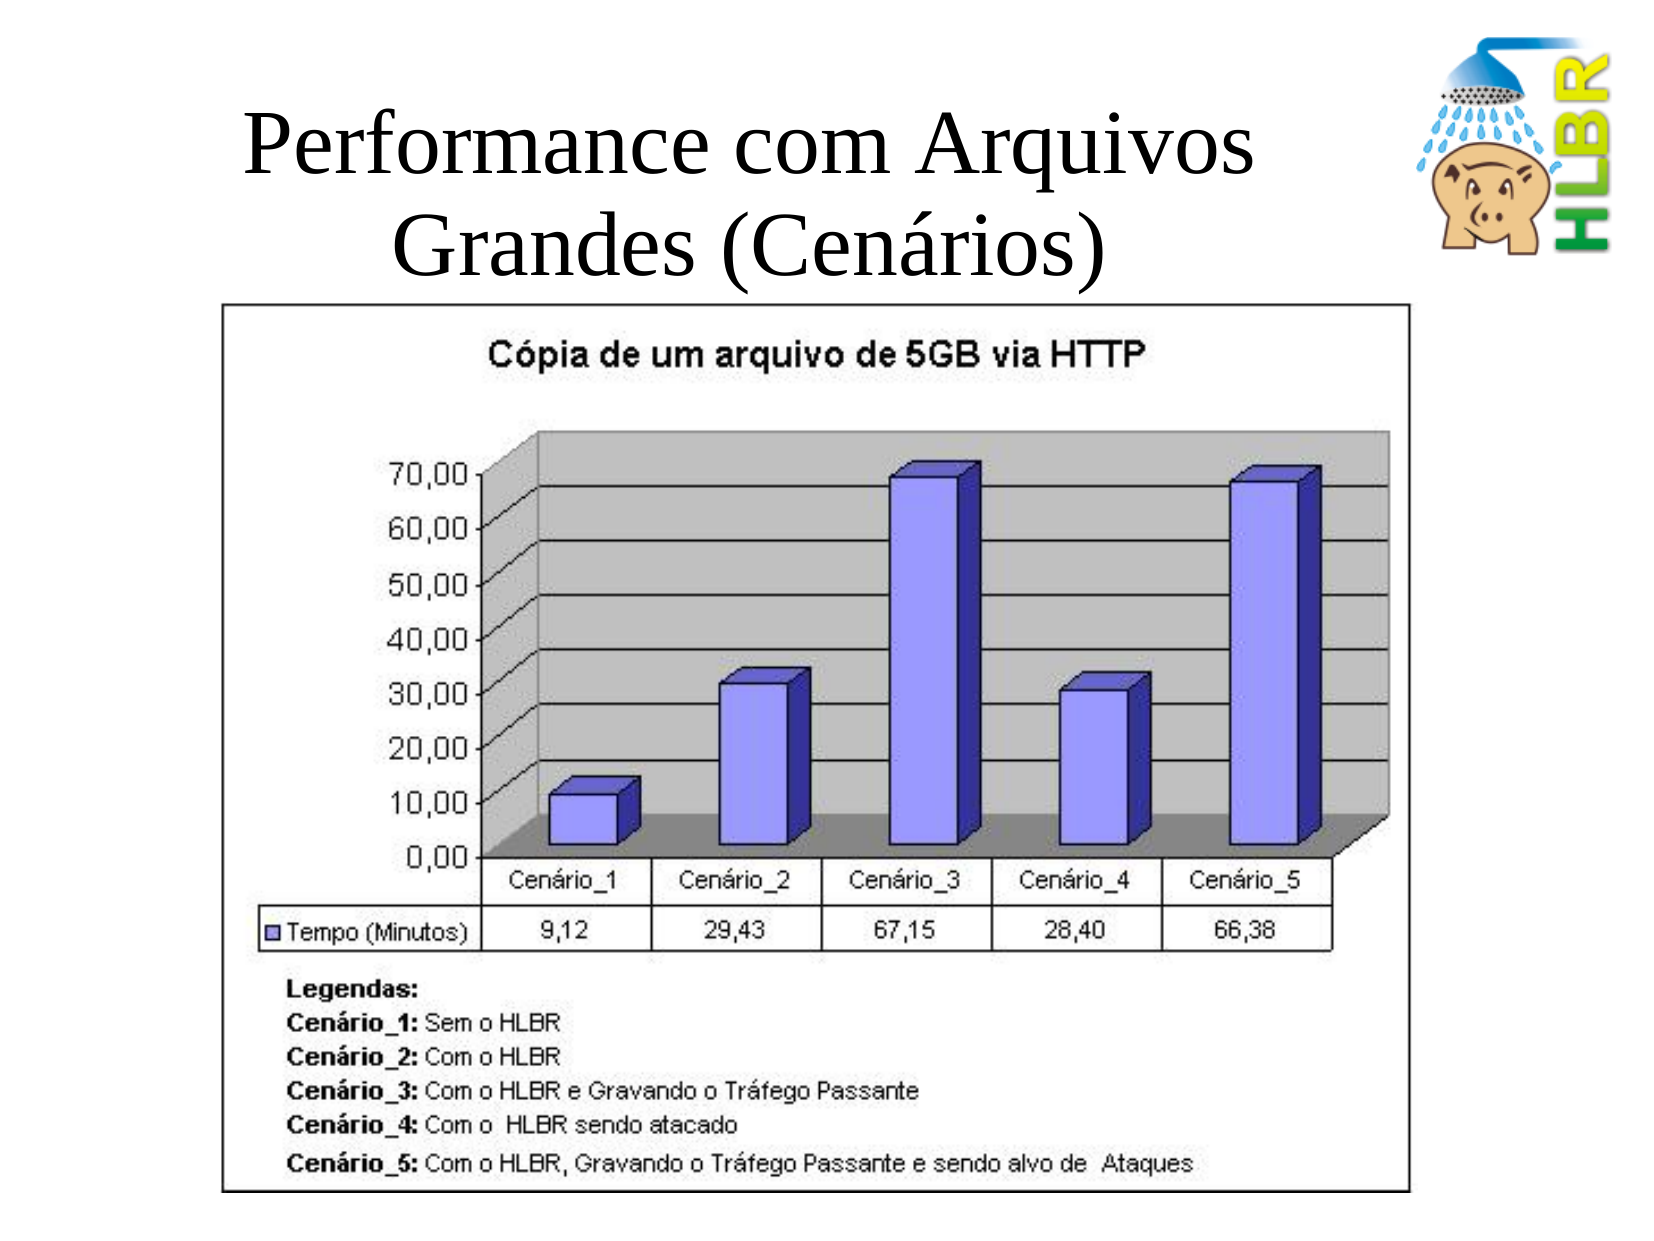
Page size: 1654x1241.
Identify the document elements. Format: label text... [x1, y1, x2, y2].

title Performance com Arquivos Grandes (Cenários) [112, 76, 1388, 312]
picture [1416, 37, 1612, 260]
picture [220, 302, 1418, 1193]
